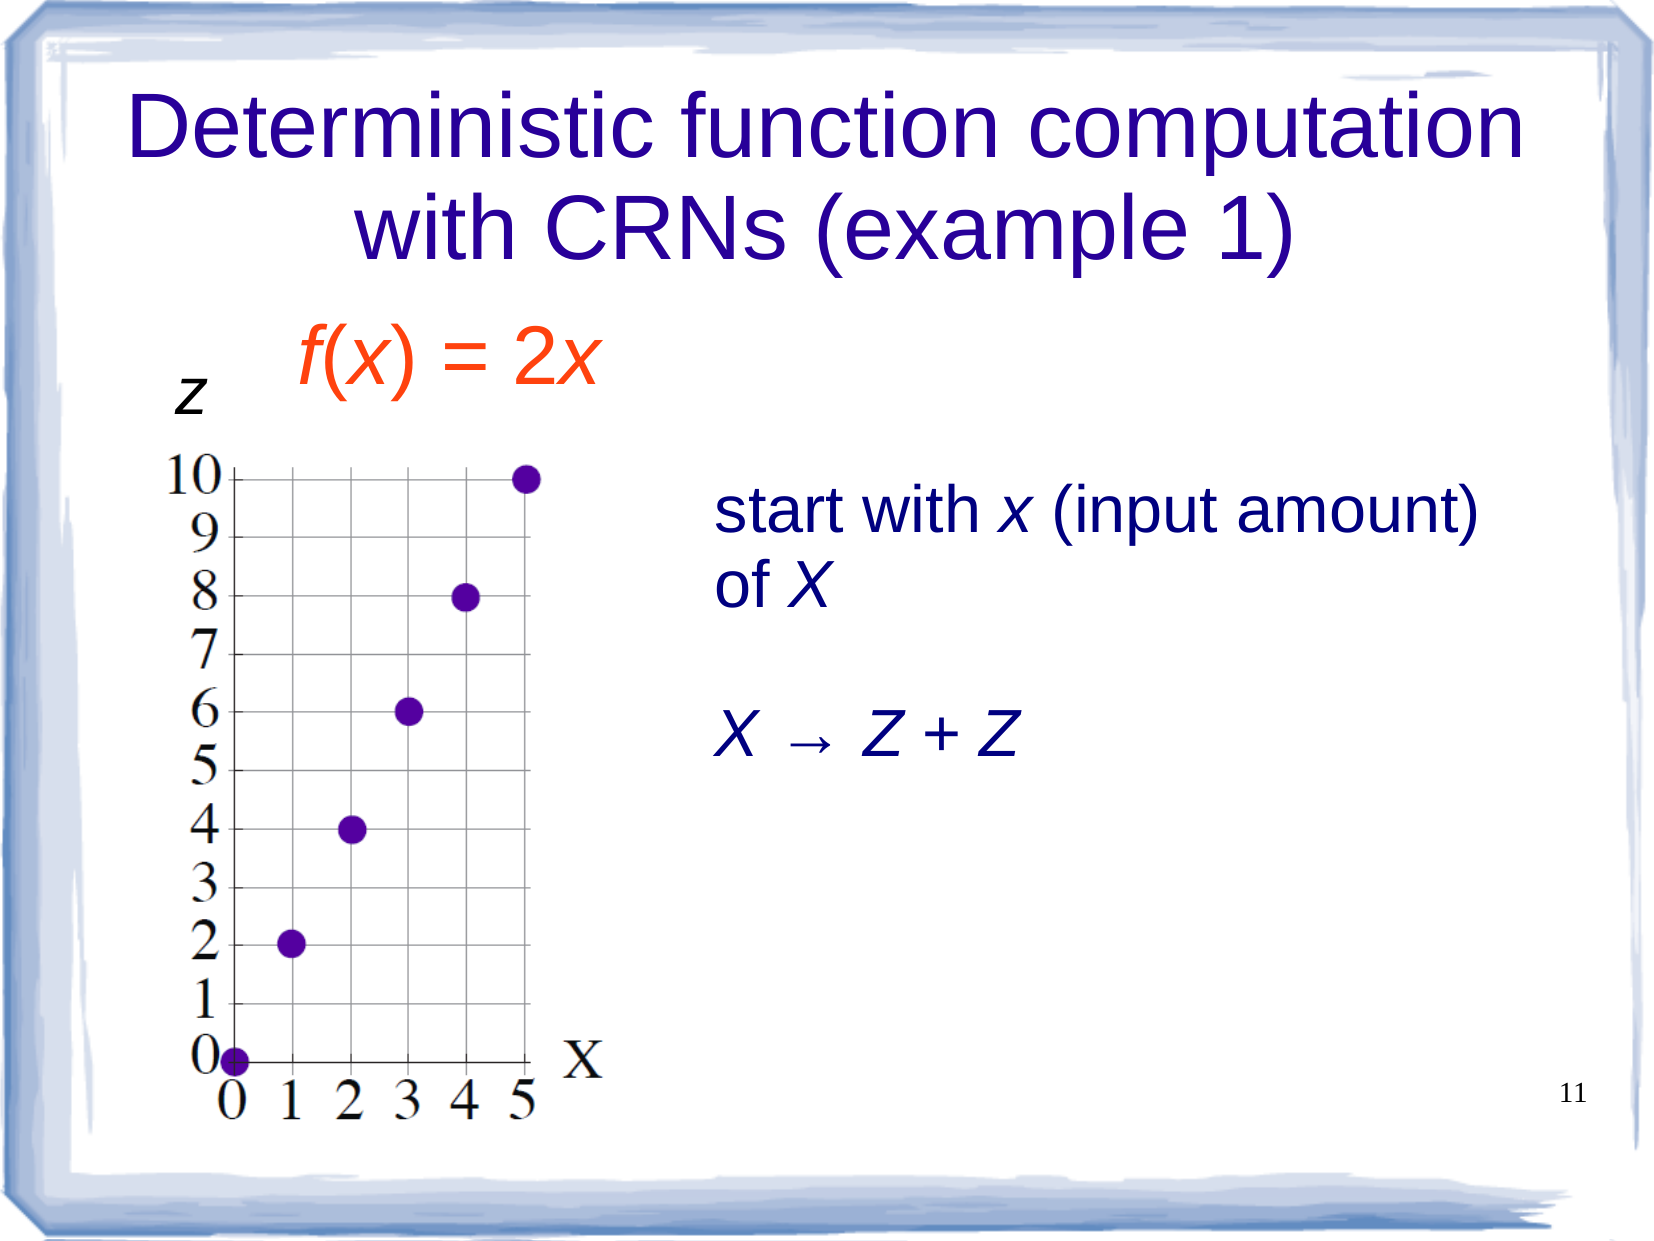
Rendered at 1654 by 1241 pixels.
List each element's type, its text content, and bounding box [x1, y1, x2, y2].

title Deterministic function computation with CRNs (example 1) [82, 73, 1571, 281]
text_box f(x) = 2x [282, 302, 649, 410]
text_box z [160, 346, 232, 437]
text_box start with x (input amount) of X X → Z + Z [700, 464, 1526, 1088]
picture [0, 0, 1654, 1241]
